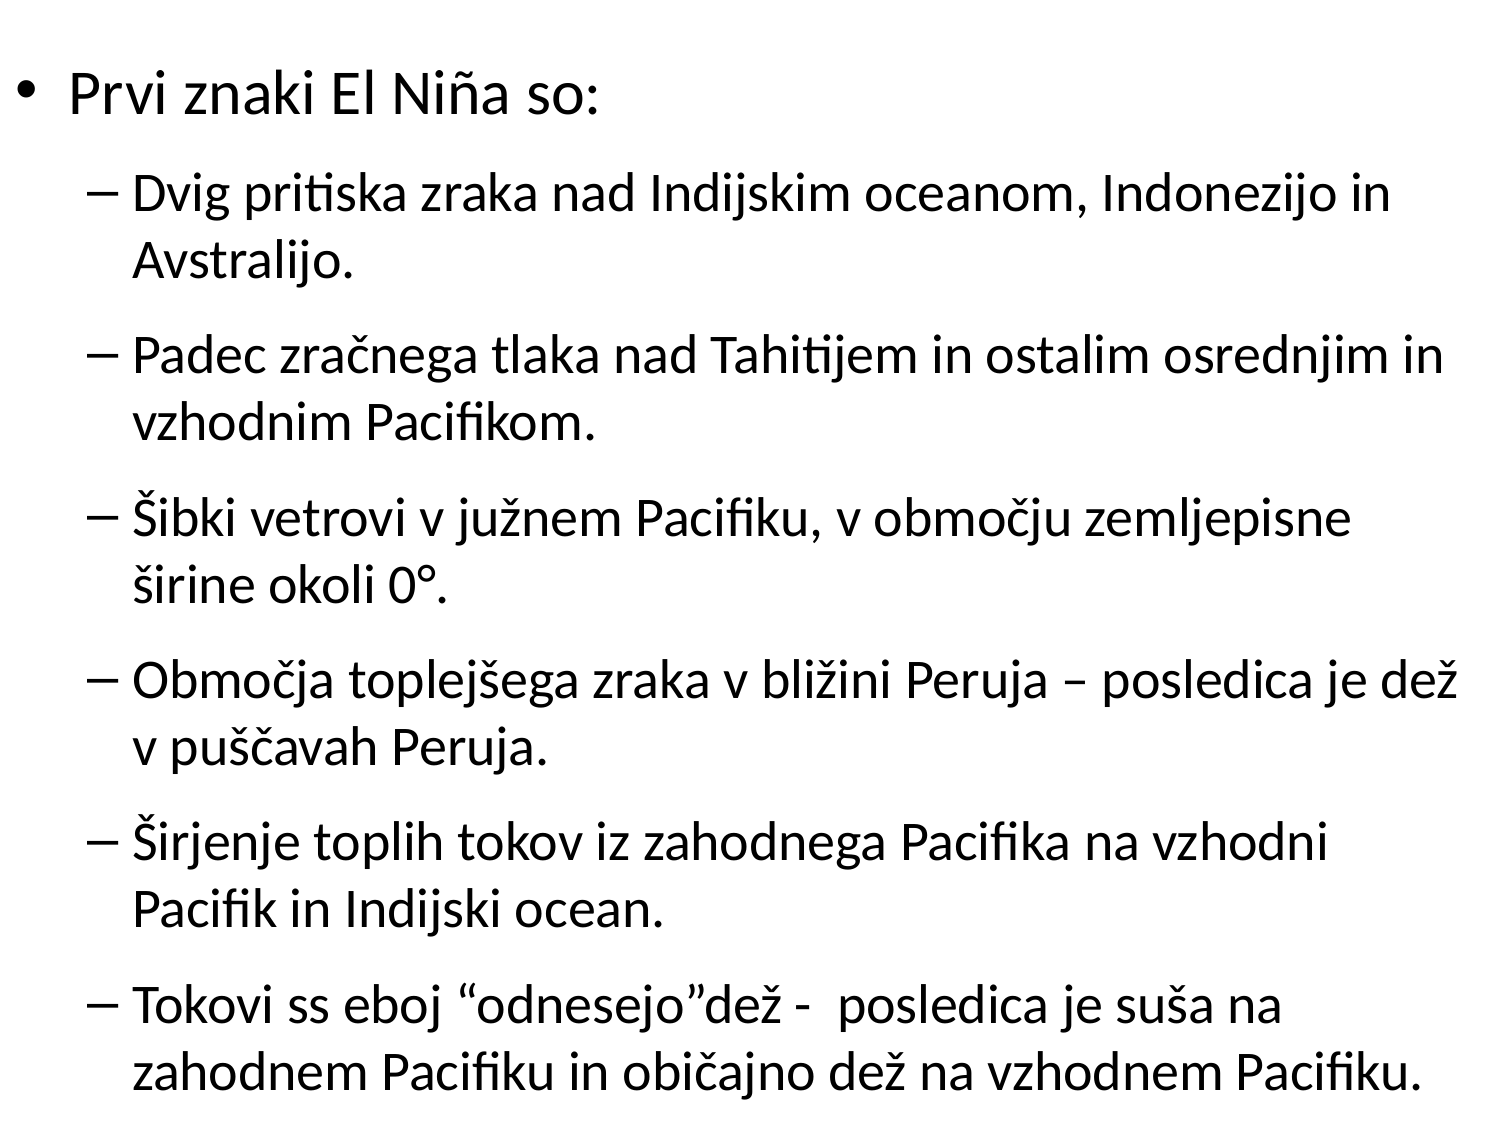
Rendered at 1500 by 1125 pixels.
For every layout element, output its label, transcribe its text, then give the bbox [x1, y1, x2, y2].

list Prvi znaki El Niña so: Dvig pritiska zraka nad Indijskim oceanom, Indonezijo in Avstralijo. Padec zračnega tlaka nad Tahitijem in ostalim osrednjim in vzhodnim Pacifikom. Šibki vetrovi v južnem Pacifiku, v območju zemljepisne širine okoli 0°. Območja toplejšega zraka v bližini Peruja – posledica je dež v puščavah Peruja. Širjenje toplih tokov iz zahodnega Pacifika na vzhodni Pacifik in Indijski ocean. Tokovi ss eboj “odnesejo”dež - posledica je suša na zahodnem Pacifiku in običajno dež na vzhodnem Pacifiku. [0, 42, 1500, 1125]
